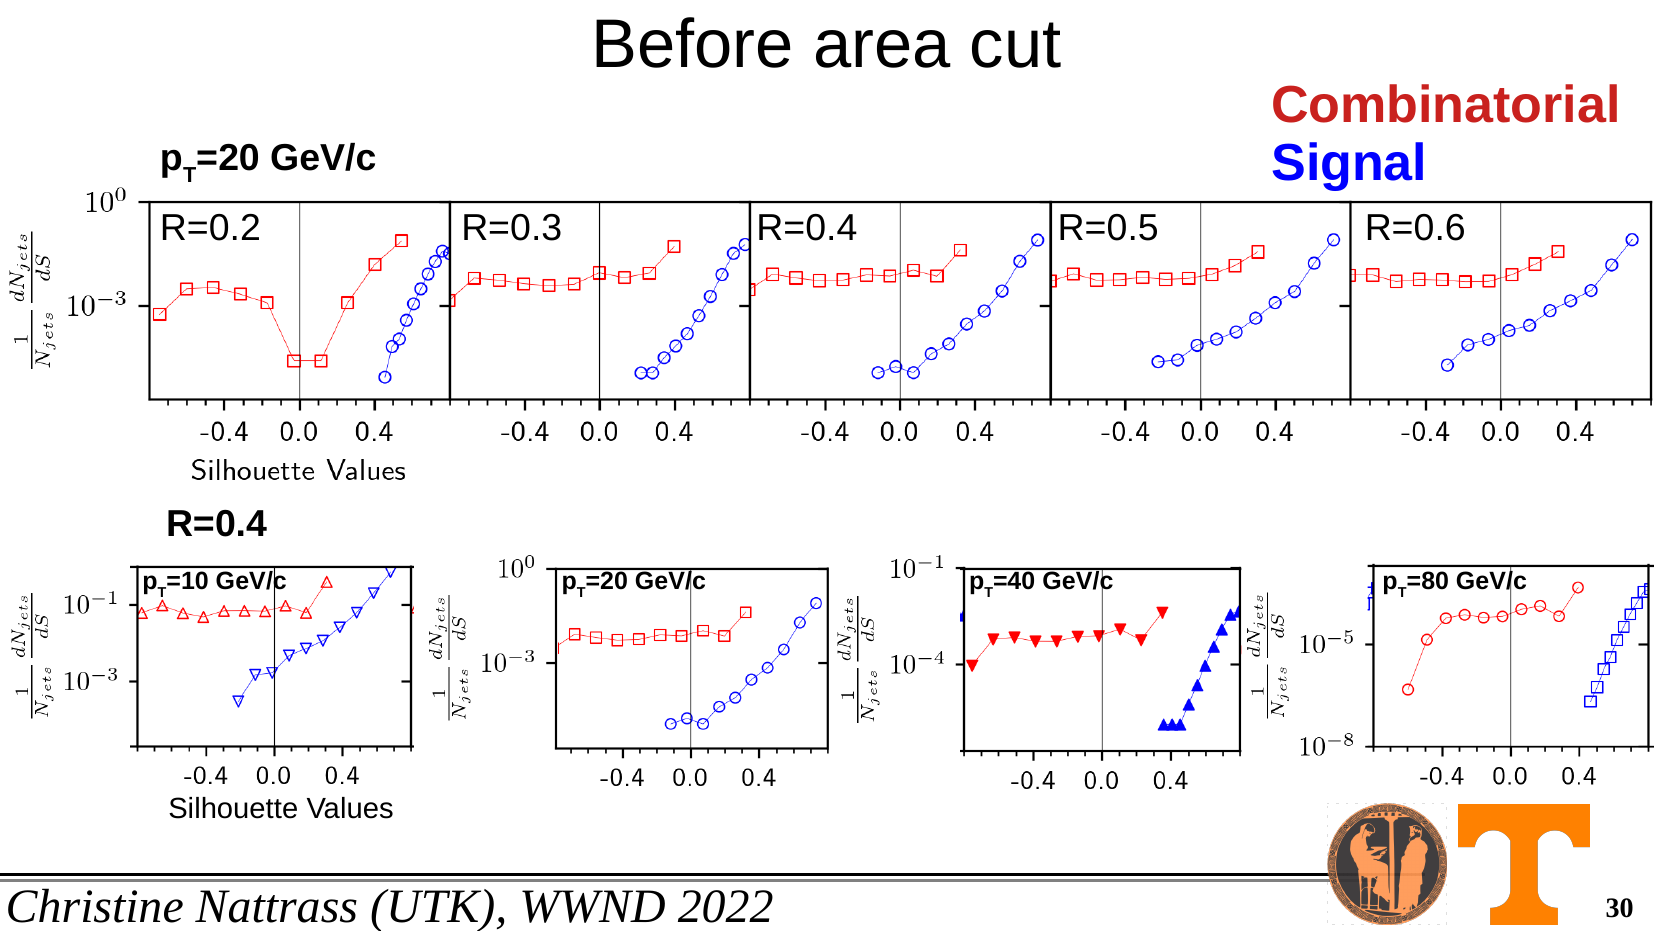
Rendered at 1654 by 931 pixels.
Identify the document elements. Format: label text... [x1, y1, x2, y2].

picture [0, 185, 1654, 509]
text_box pT=20 GeV/c [145, 128, 392, 195]
text_box R=0.5 [1042, 199, 1174, 257]
text_box pT=10 GeV/c [127, 559, 303, 609]
text_box pT=80 GeV/c [1367, 559, 1543, 609]
text_box Silhouette Values [153, 784, 529, 884]
text_box R=0.4 [151, 494, 282, 552]
text_box R=0.3 [446, 199, 578, 257]
text_box pT=40 GeV/c [954, 559, 1129, 609]
text_box Combinatorial Signal [1256, 67, 1654, 257]
title Before area cut [82, 5, 1571, 83]
text_box R=0.4 [741, 199, 873, 257]
text_box pT=20 GeV/c [546, 559, 722, 609]
text_box R=0.2 [145, 199, 276, 257]
picture [1, 551, 414, 846]
picture [416, 550, 1654, 925]
